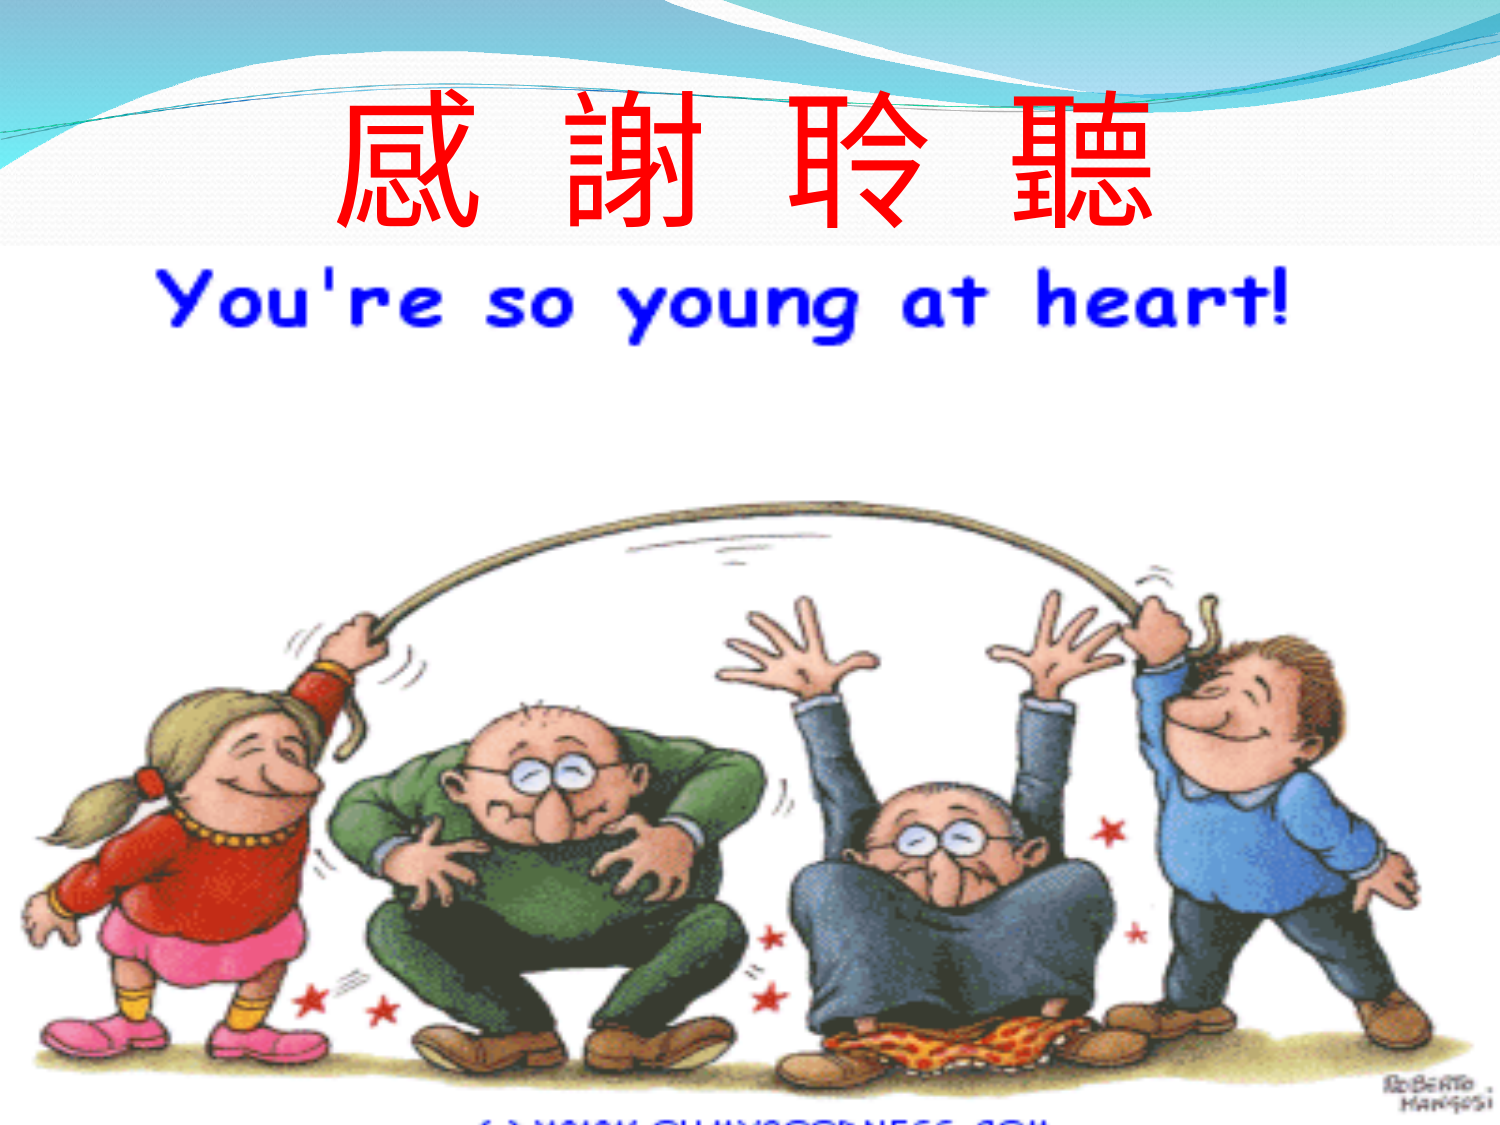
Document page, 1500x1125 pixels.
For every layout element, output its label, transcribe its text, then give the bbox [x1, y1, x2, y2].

picture [0, 0, 1500, 1125]
title 感 謝 聆 聽 [70, 58, 1421, 246]
